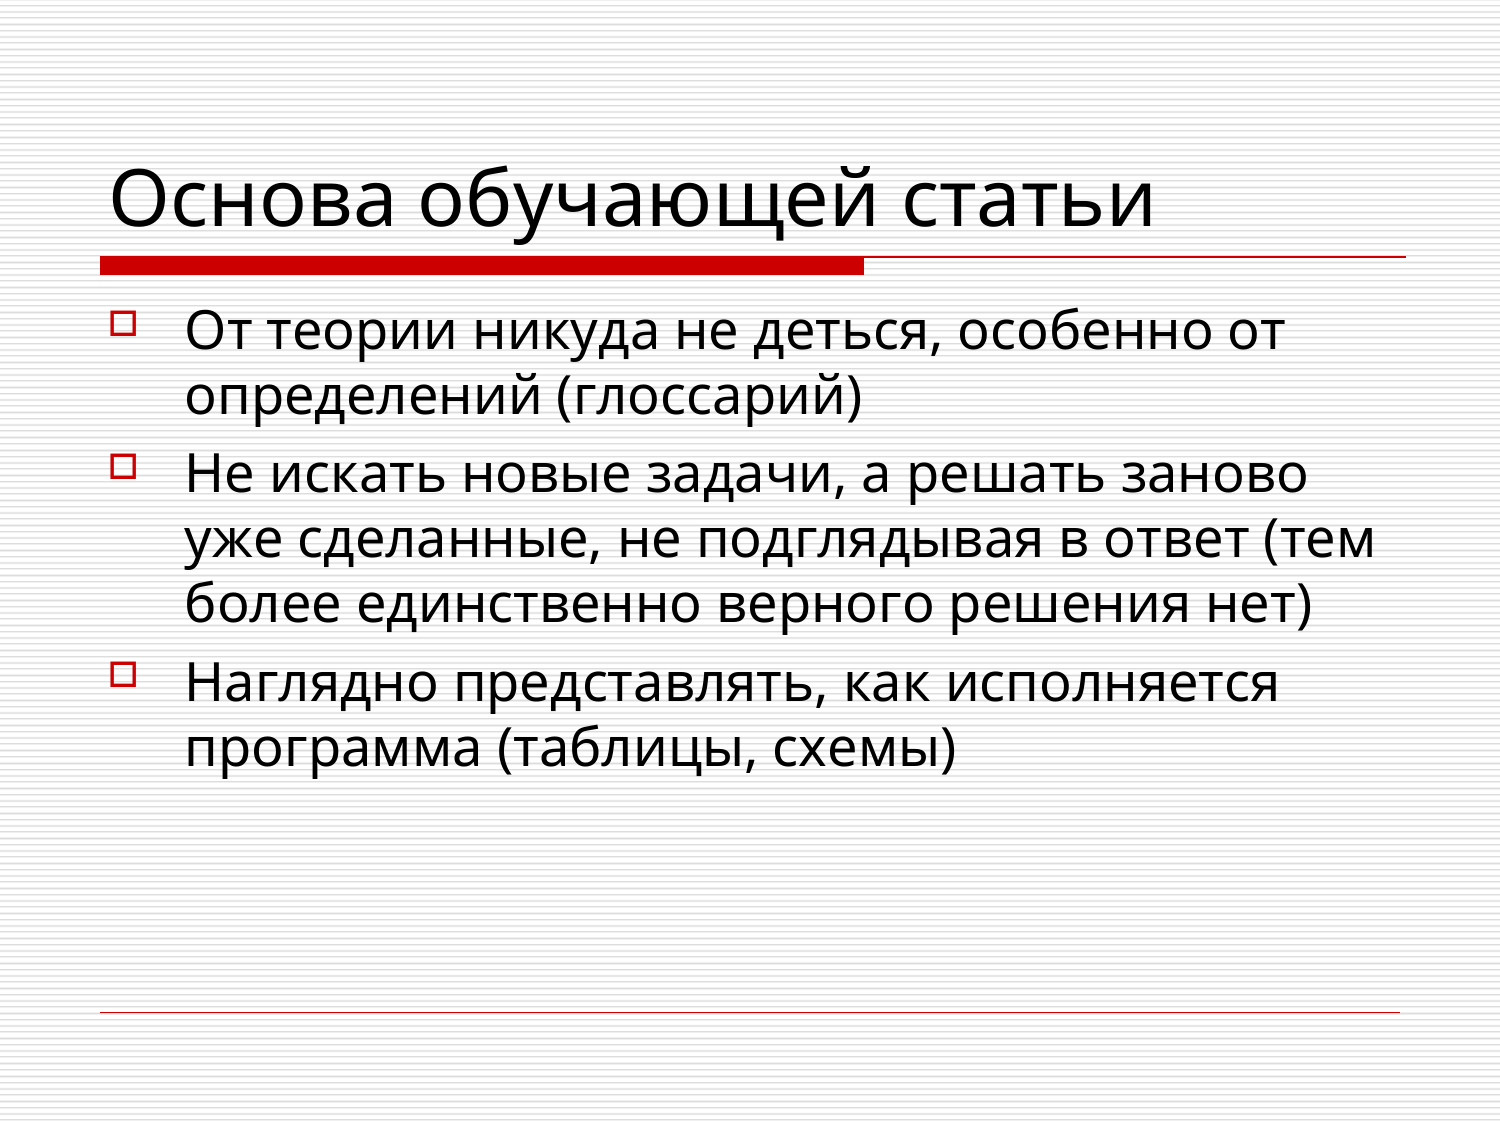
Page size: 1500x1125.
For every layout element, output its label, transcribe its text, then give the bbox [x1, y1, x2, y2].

picture [0, 0, 1500, 1125]
title Основа обучающей статьи [94, 49, 1407, 250]
list От теории никуда не деться, особенно от определений (глоссарий) Не искать новые задачи, а решать заново уже сделанные, не подглядывая в ответ (тем более единственно верного решения нет) Наглядно представлять, как исполняется программа (таблицы, схемы) [92, 287, 1406, 988]
